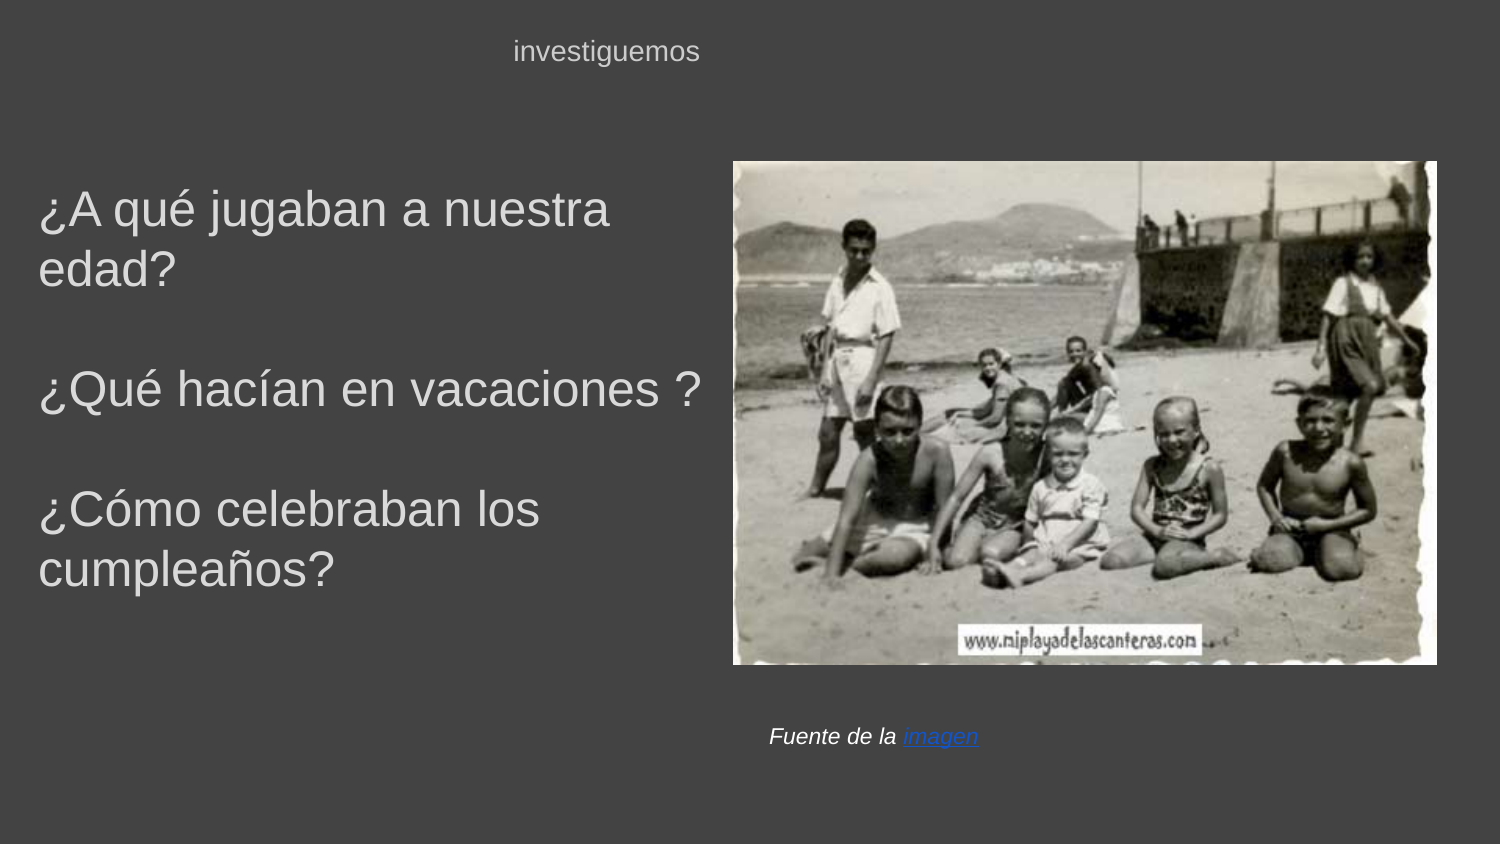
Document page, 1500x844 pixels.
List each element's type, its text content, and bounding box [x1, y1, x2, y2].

text_box Fuente de la imagen [754, 706, 1228, 778]
picture [733, 161, 1437, 665]
text_box ¿A qué jugaban a nuestra edad? ¿Qué hacían en vacaciones ? ¿Cómo celebraban los cumpleaños? [23, 161, 751, 763]
text_box investiguemos [46, 24, 1168, 118]
